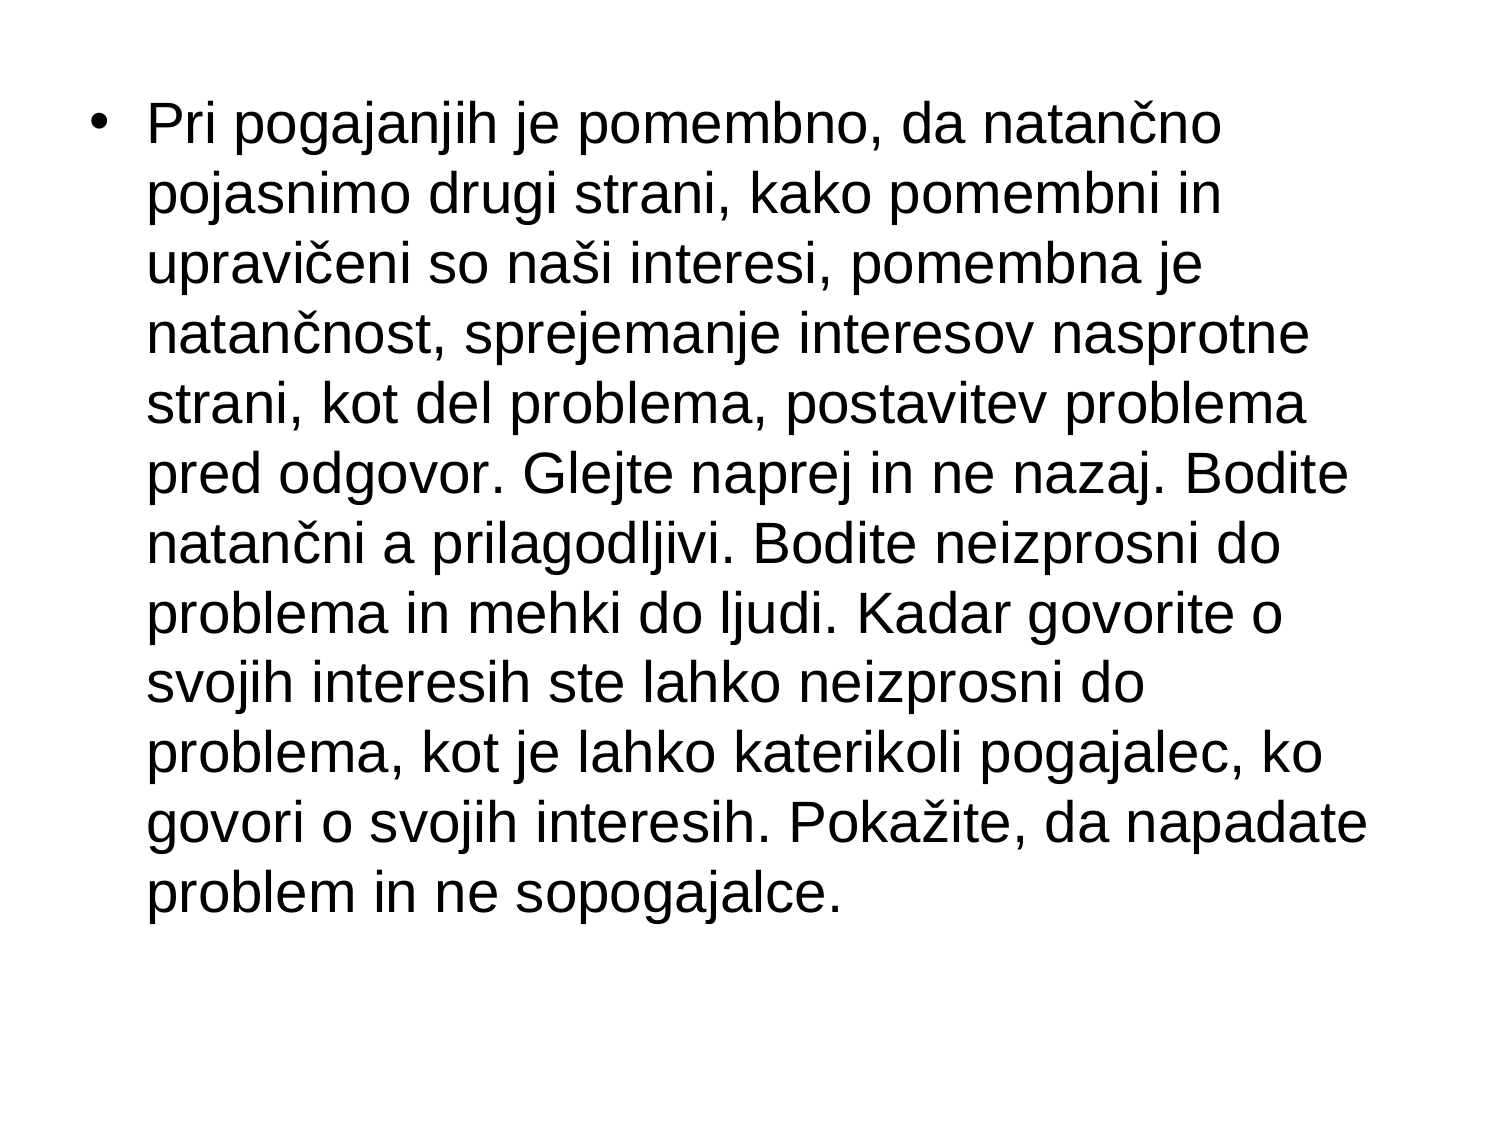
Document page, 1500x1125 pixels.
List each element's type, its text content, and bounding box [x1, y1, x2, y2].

list Pri pogajanjih je pomembno, da natančno pojasnimo drugi strani, kako pomembni in upravičeni so naši interesi, pomembna je natančnost, sprejemanje interesov nasprotne strani, kot del problema, postavitev problema pred odgovor. Glejte naprej in ne nazaj. Bodite natančni a prilagodljivi. Bodite neizprosni do problema in mehki do ljudi. Kadar govorite o svojih interesih ste lahko neizprosni do problema, kot je lahko katerikoli pogajalec, ko govori o svojih interesih. Pokažite, da napadate problem in ne sopogajalce. [75, 78, 1426, 1006]
